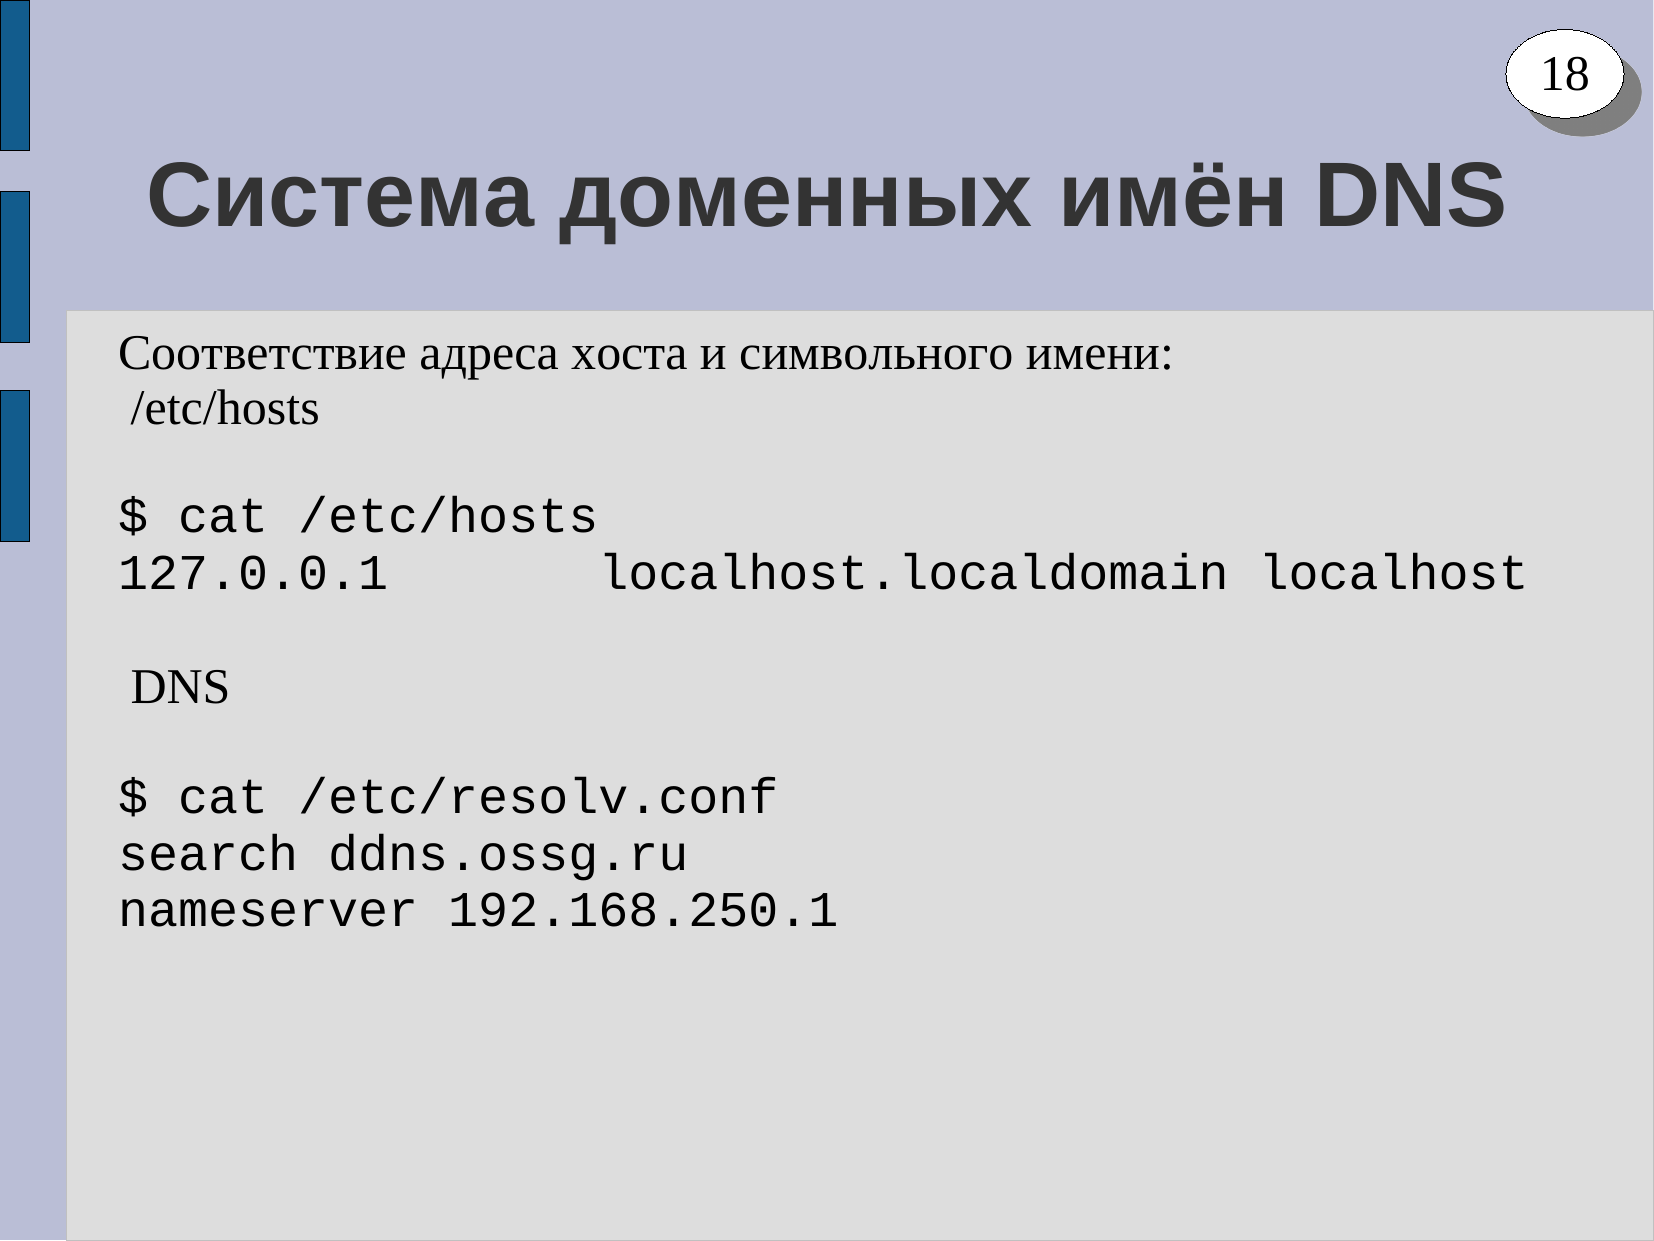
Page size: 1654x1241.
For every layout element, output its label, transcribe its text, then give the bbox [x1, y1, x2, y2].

text_box 18 [1505, 29, 1625, 119]
text_box Соответствие адреса хоста и символьного имени: /etc/hosts $ cat /etc/hosts 127.0.0.1 localhost.localdomain localhost DNS $ cat /etc/resolv.conf search ddns.ossg.ru nameserver 192.168.250.1 [118, 324, 1625, 1158]
title Система доменных имён DNS [121, 83, 1534, 307]
